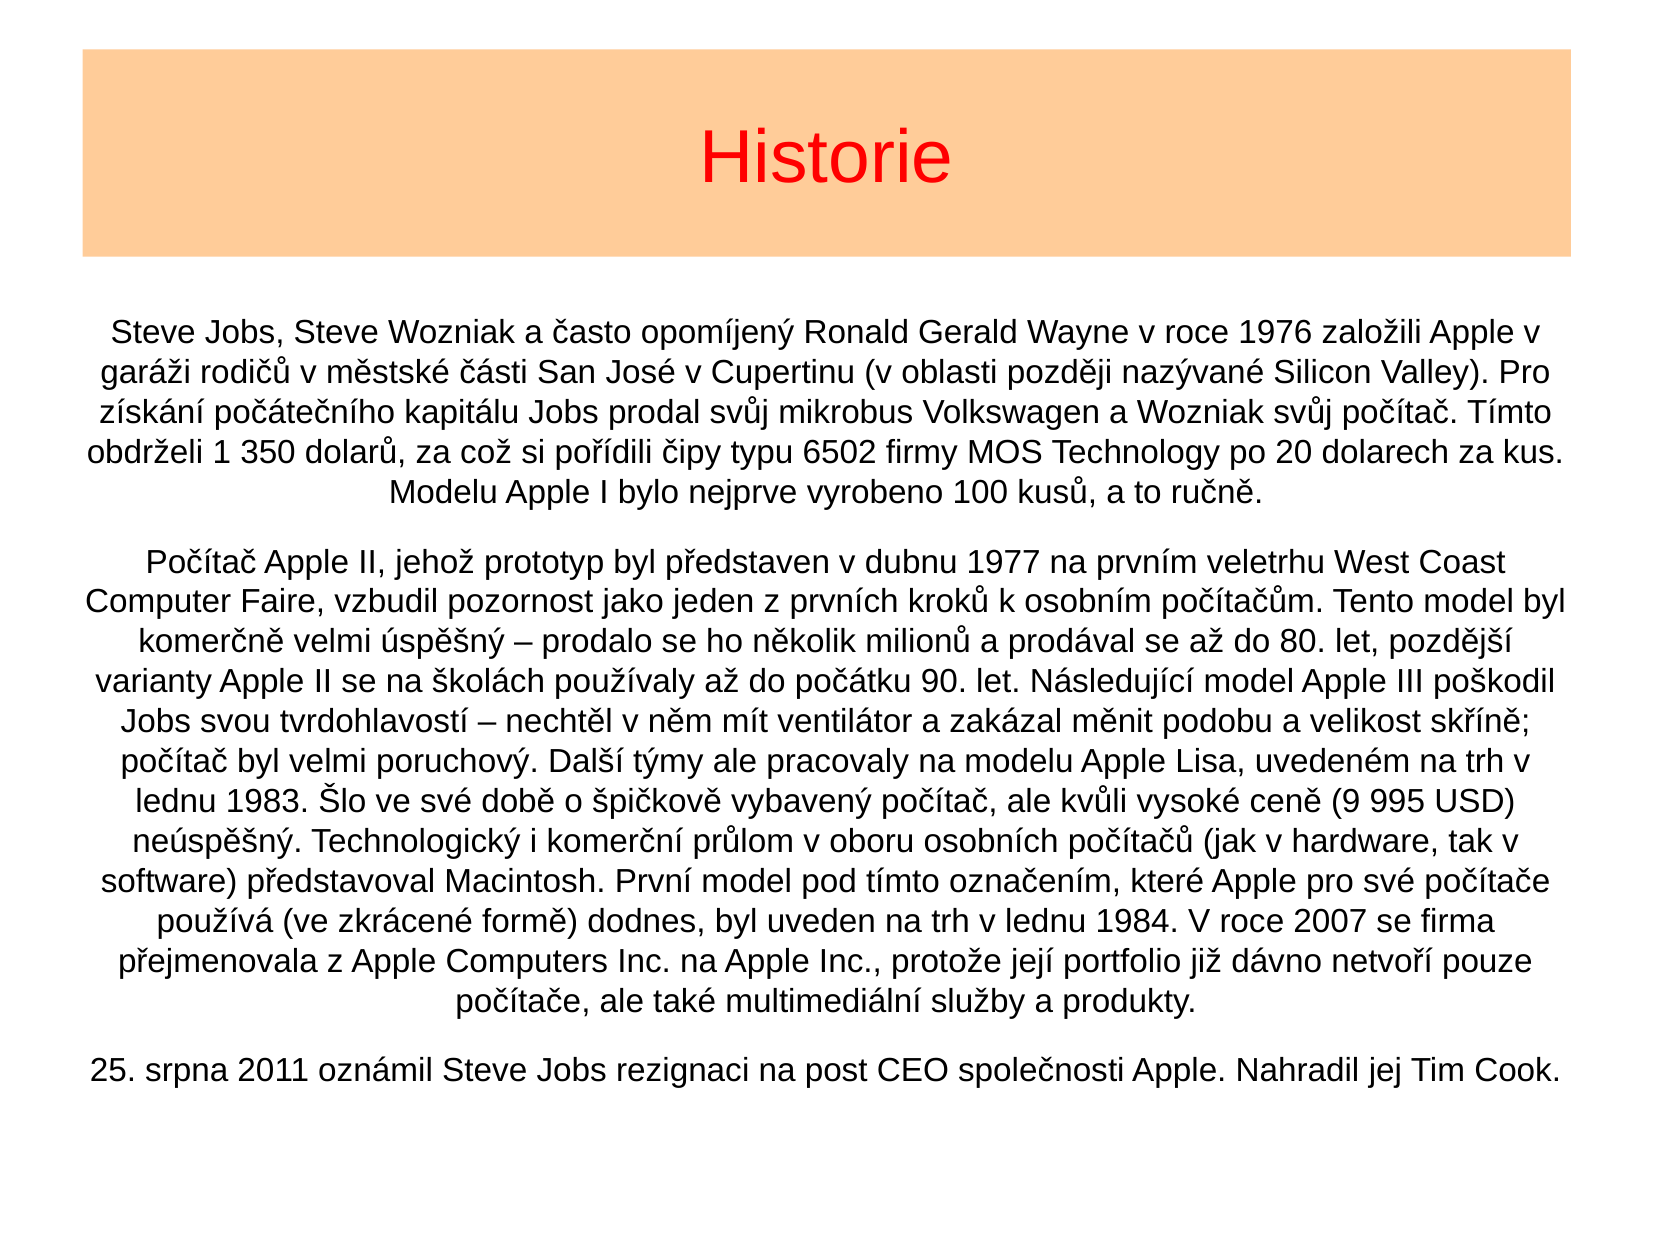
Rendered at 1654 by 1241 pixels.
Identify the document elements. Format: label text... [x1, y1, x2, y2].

subtitle Steve Jobs, Steve Wozniak a často opomíjený Ronald Gerald Wayne v roce 1976 založili Apple v garáži rodičů v městské části San José v Cupertinu (v oblasti později nazývané Silicon Valley). Pro získání počátečního kapitálu Jobs prodal svůj mikrobus Volkswagen a Wozniak svůj počítač. Tímto obdrželi 1 350 dolarů, za což si pořídili čipy typu 6502 firmy MOS Technology po 20 dolarech za kus. Modelu Apple I bylo nejprve vyrobeno 100 kusů, a to ručně. Počítač Apple II, jehož prototyp byl představen v dubnu 1977 na prvním veletrhu West Coast Computer Faire, vzbudil pozornost jako jeden z prvních kroků k osobním počítačům. Tento model byl komerčně velmi úspěšný – prodalo se ho několik milionů a prodával se až do 80. let, pozdější varianty Apple II se na školách používaly až do počátku 90. let. Následující model Apple III poškodil Jobs svou tvrdohlavostí – nechtěl v něm mít ventilátor a zakázal měnit podobu a velikost skříně; počítač byl velmi poruchový. Další týmy ale pracovaly na modelu Apple Lisa, uvedeném na trh v lednu 1983. Šlo ve své době o špičkově vybavený počítač, ale kvůli vysoké ceně (9 995 USD) neúspěšný. Technologický i komerční průlom v oboru osobních počítačů (jak v hardware, tak v software) představoval Macintosh. První model pod tímto označením, které Apple pro své počítače používá (ve zkrácené formě) dodnes, byl uveden na trh v lednu 1984. V roce 2007 se firma přejmenovala z Apple Computers Inc. na Apple Inc., protože její portfolio již dávno netvoří pouze počítače, ale také multimediální služby a produkty. 25. srpna 2011 oznámil Steve Jobs rezignaci na post CEO společnosti Apple. Nahradil jej Tim Cook. [82, 297, 1571, 1102]
title Historie [82, 49, 1571, 257]
